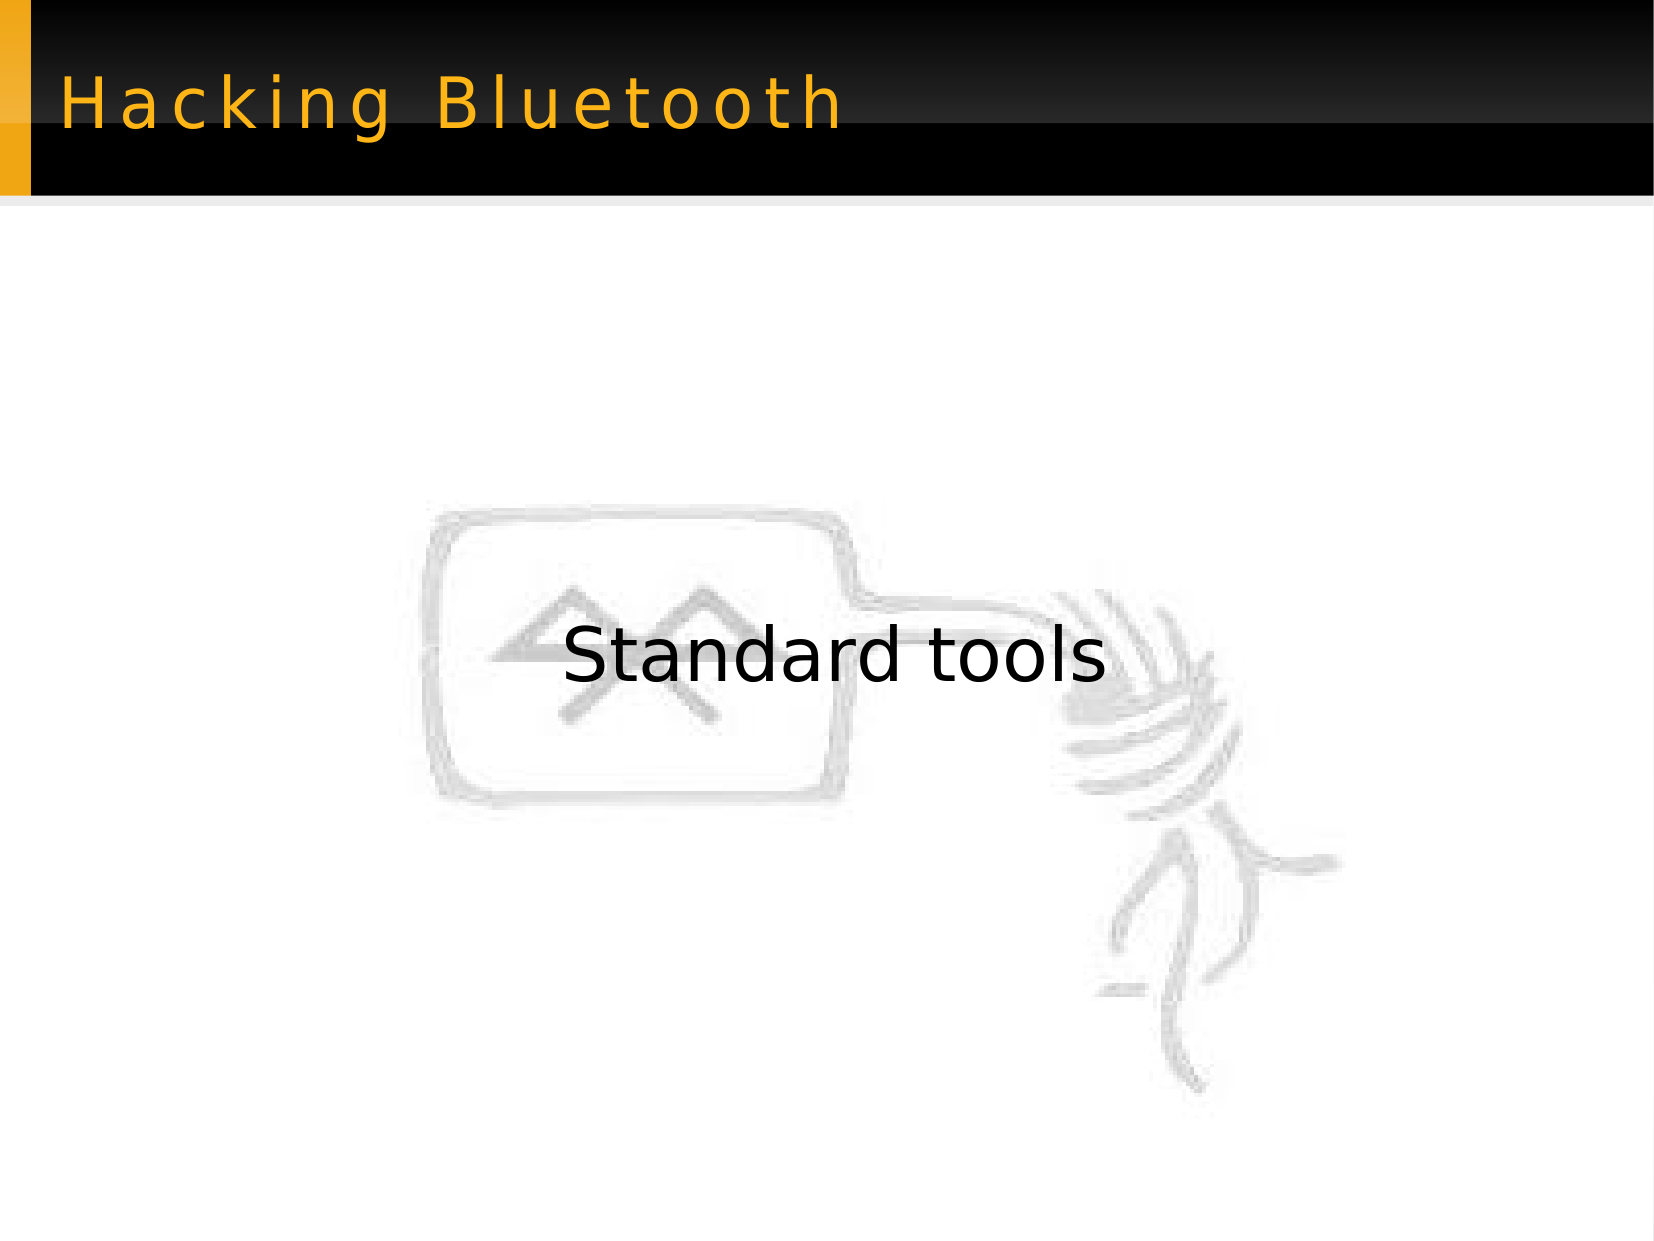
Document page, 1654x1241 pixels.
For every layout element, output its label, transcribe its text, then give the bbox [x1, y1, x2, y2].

list Standard tools [82, 290, 1571, 1109]
picture [0, 0, 1654, 1241]
title Hacking Bluetooth [59, 29, 1270, 178]
